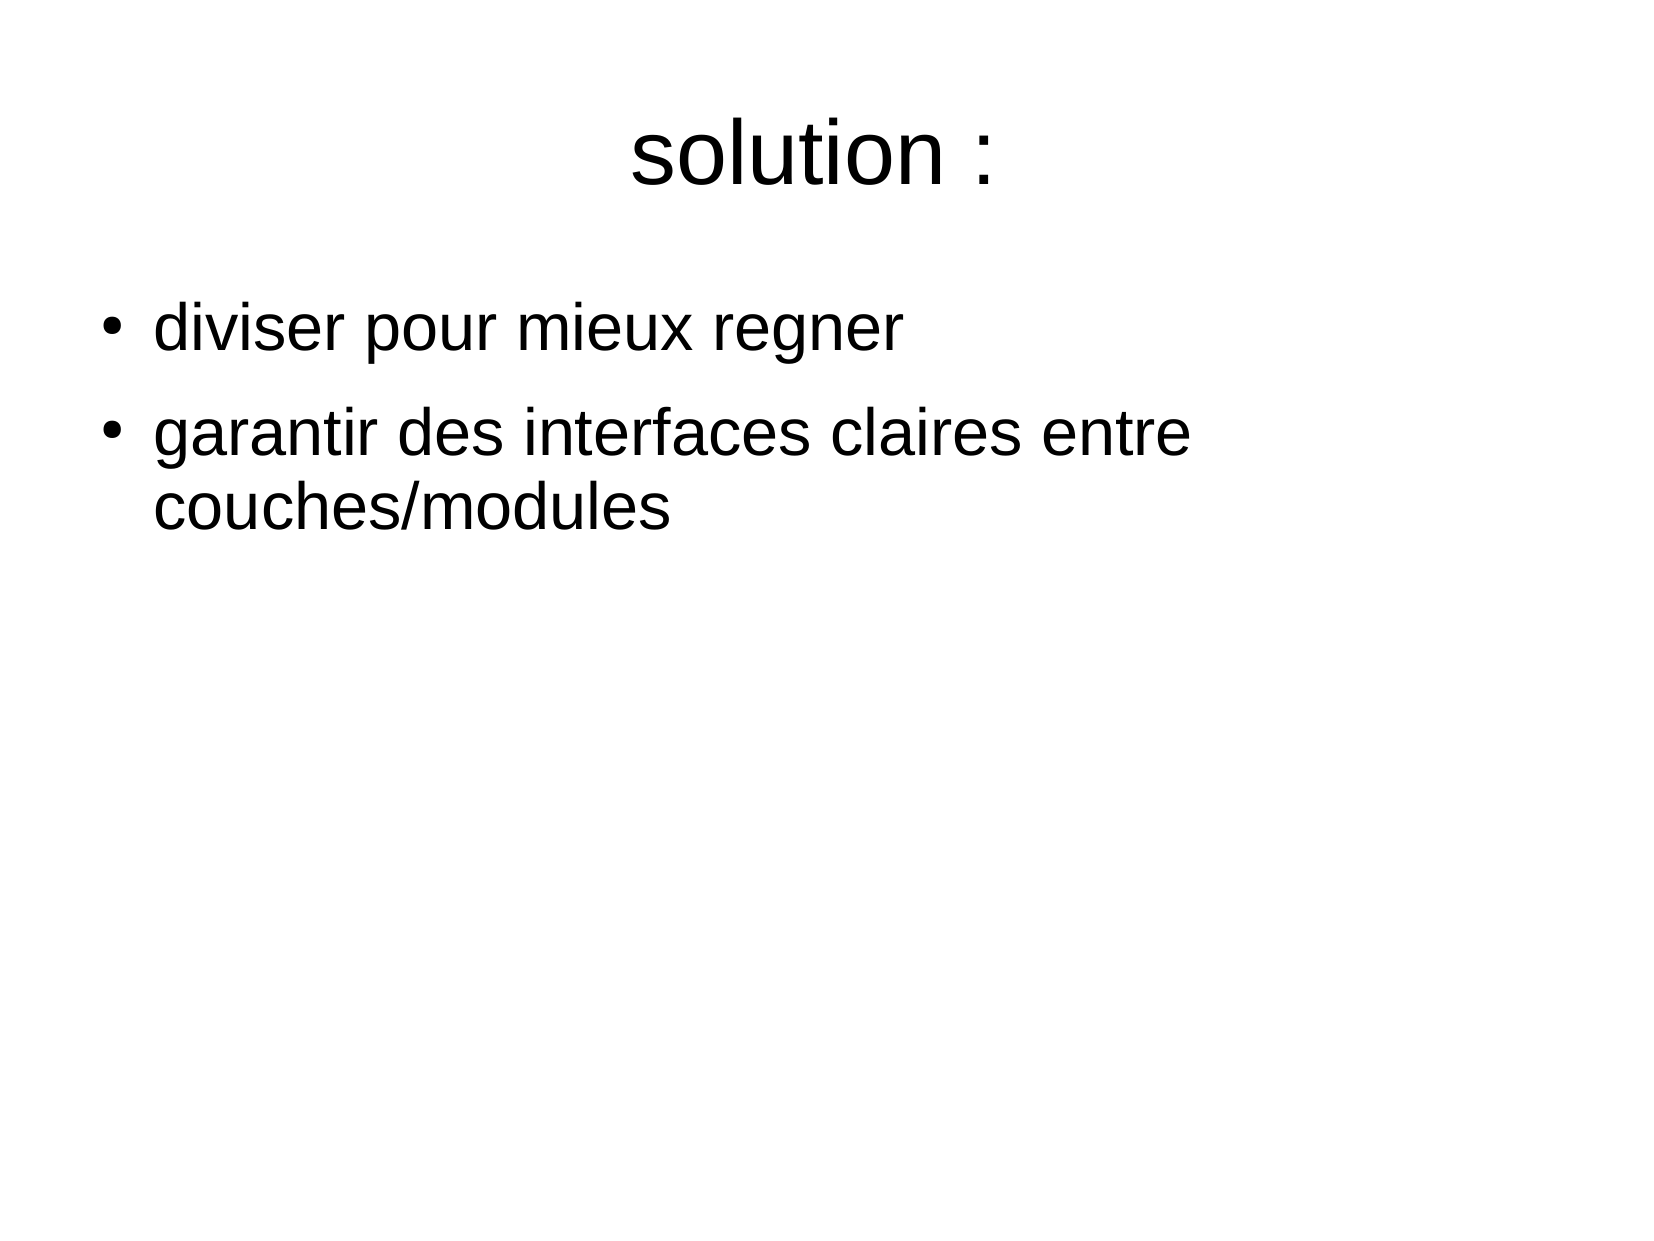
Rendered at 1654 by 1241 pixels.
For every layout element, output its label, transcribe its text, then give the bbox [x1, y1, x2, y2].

title solution : [82, 49, 1571, 257]
list diviser pour mieux regner garantir des interfaces claires entre couches/modules [82, 290, 1571, 1109]
